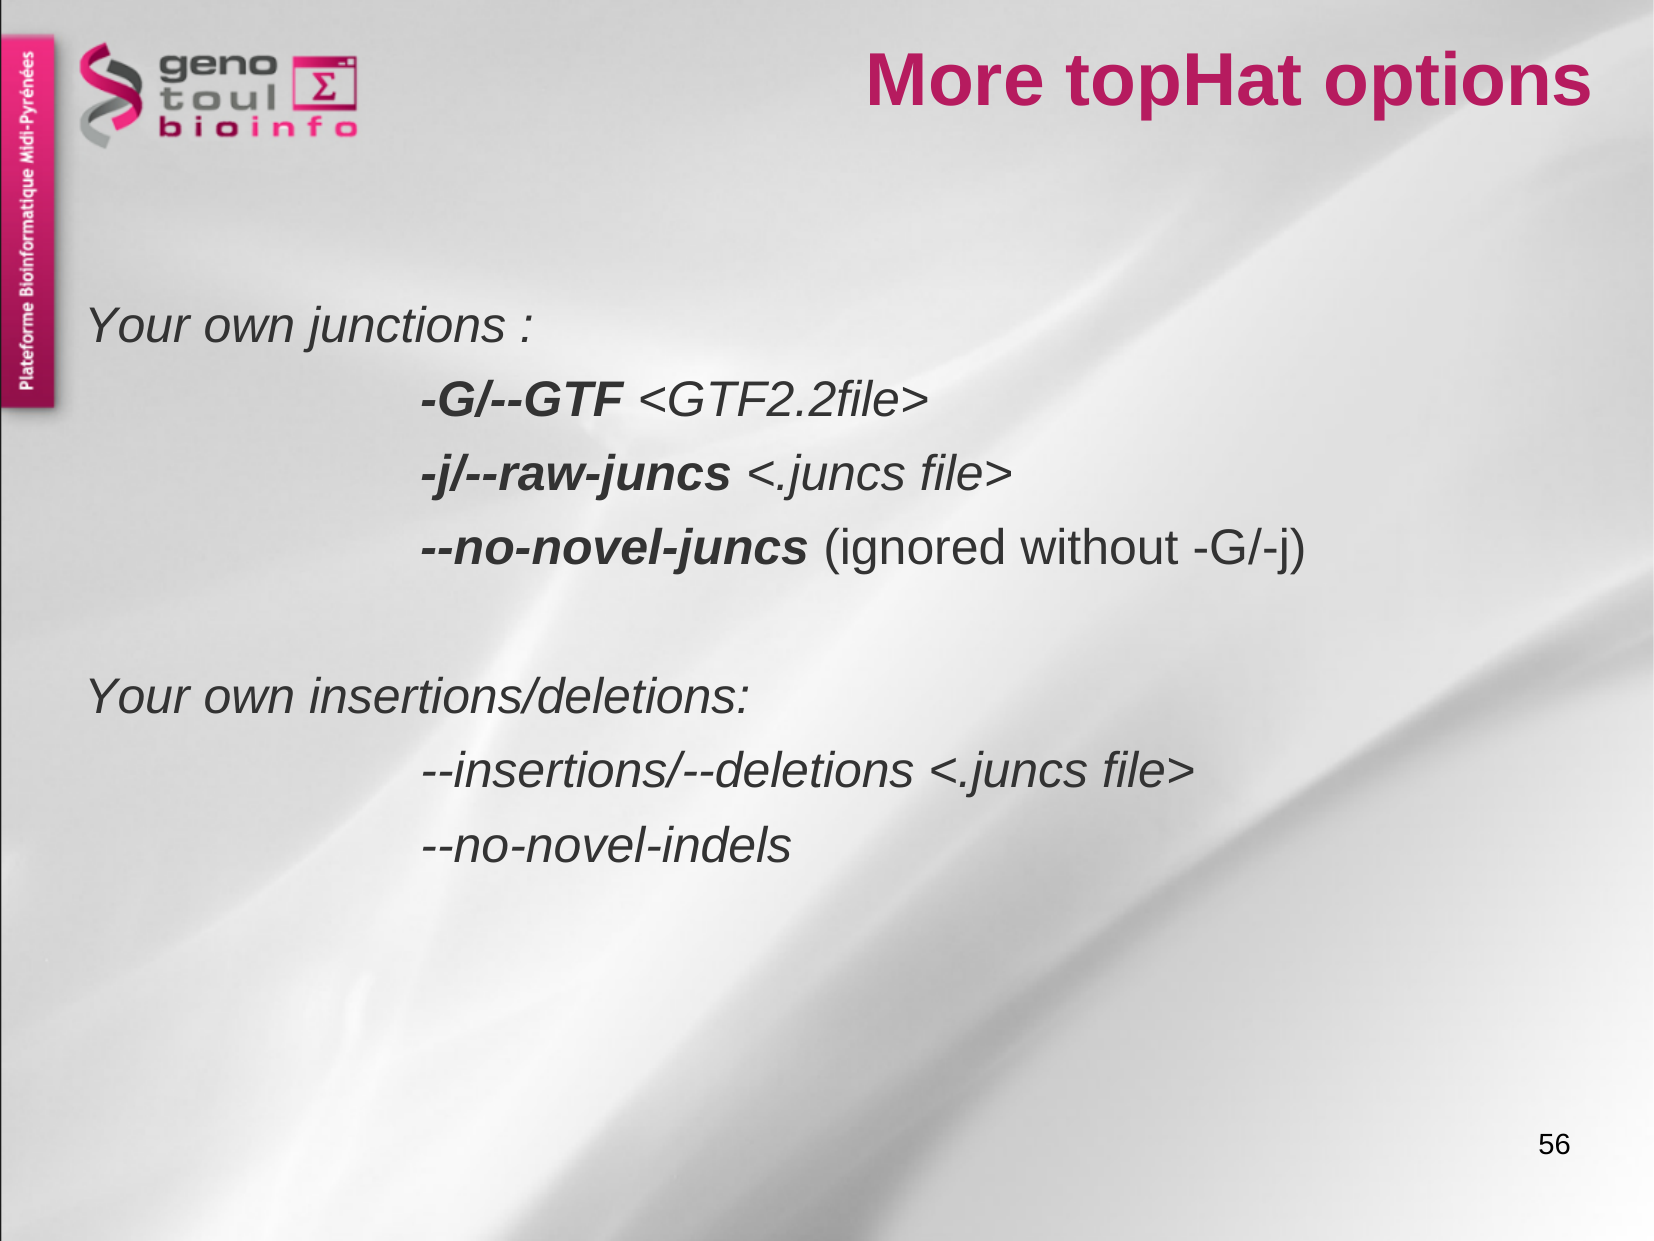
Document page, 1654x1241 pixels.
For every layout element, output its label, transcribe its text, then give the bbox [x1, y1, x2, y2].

picture [0, 0, 1654, 1241]
title More topHat options [106, 0, 1595, 198]
list Your own junctions : -G/--GTF <GTF2.2file> -j/--raw-juncs <.juncs file> --no-novel-juncs (ignored without -G/-j) Your own insertions/deletions: --insertions/--deletions <.juncs file> --no-novel-indels [82, 290, 1571, 1109]
